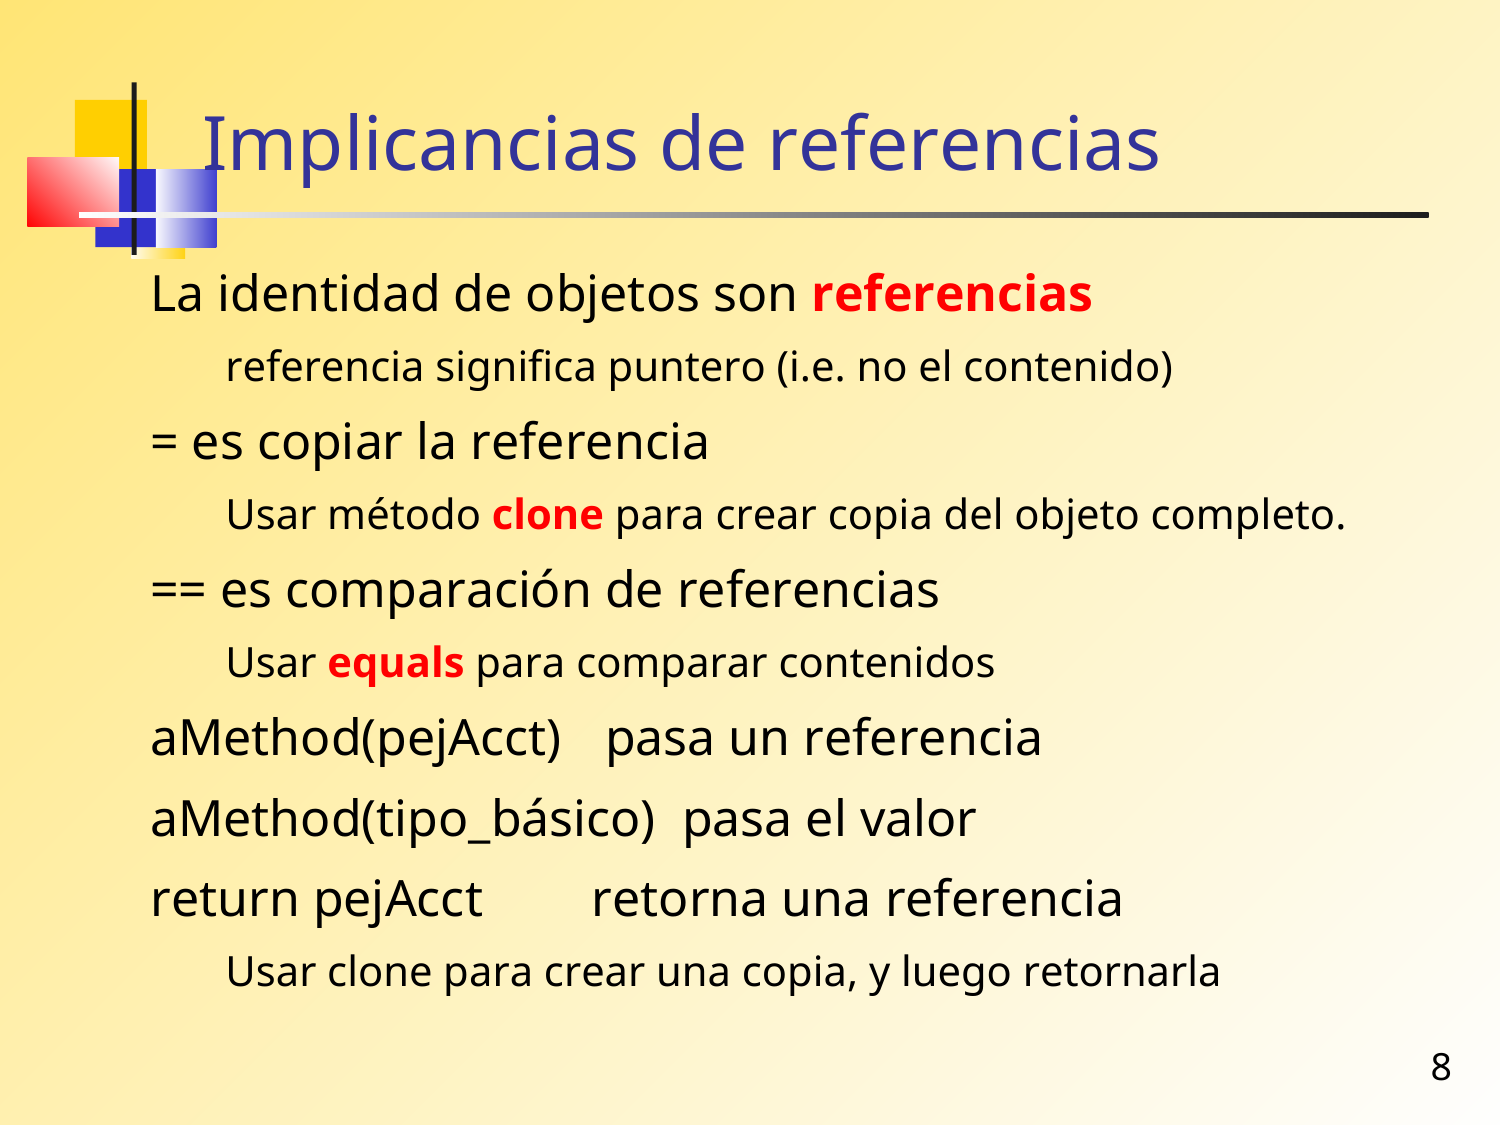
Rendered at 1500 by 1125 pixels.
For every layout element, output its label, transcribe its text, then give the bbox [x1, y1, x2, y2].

list La identidad de objetos son referencias referencia significa puntero (i.e. no el contenido) = es copiar la referencia Usar método clone para crear copia del objeto completo. == es comparación de referencias Usar equals para comparar contenidos aMethod(pejAcct) pasa un referencia aMethod(tipo_básico) pasa el valor return pejAcct retorna una referencia Usar clone para crear una copia, y luego retornarla [135, 249, 1500, 1048]
title Implicancias de referencias [187, 37, 1466, 201]
